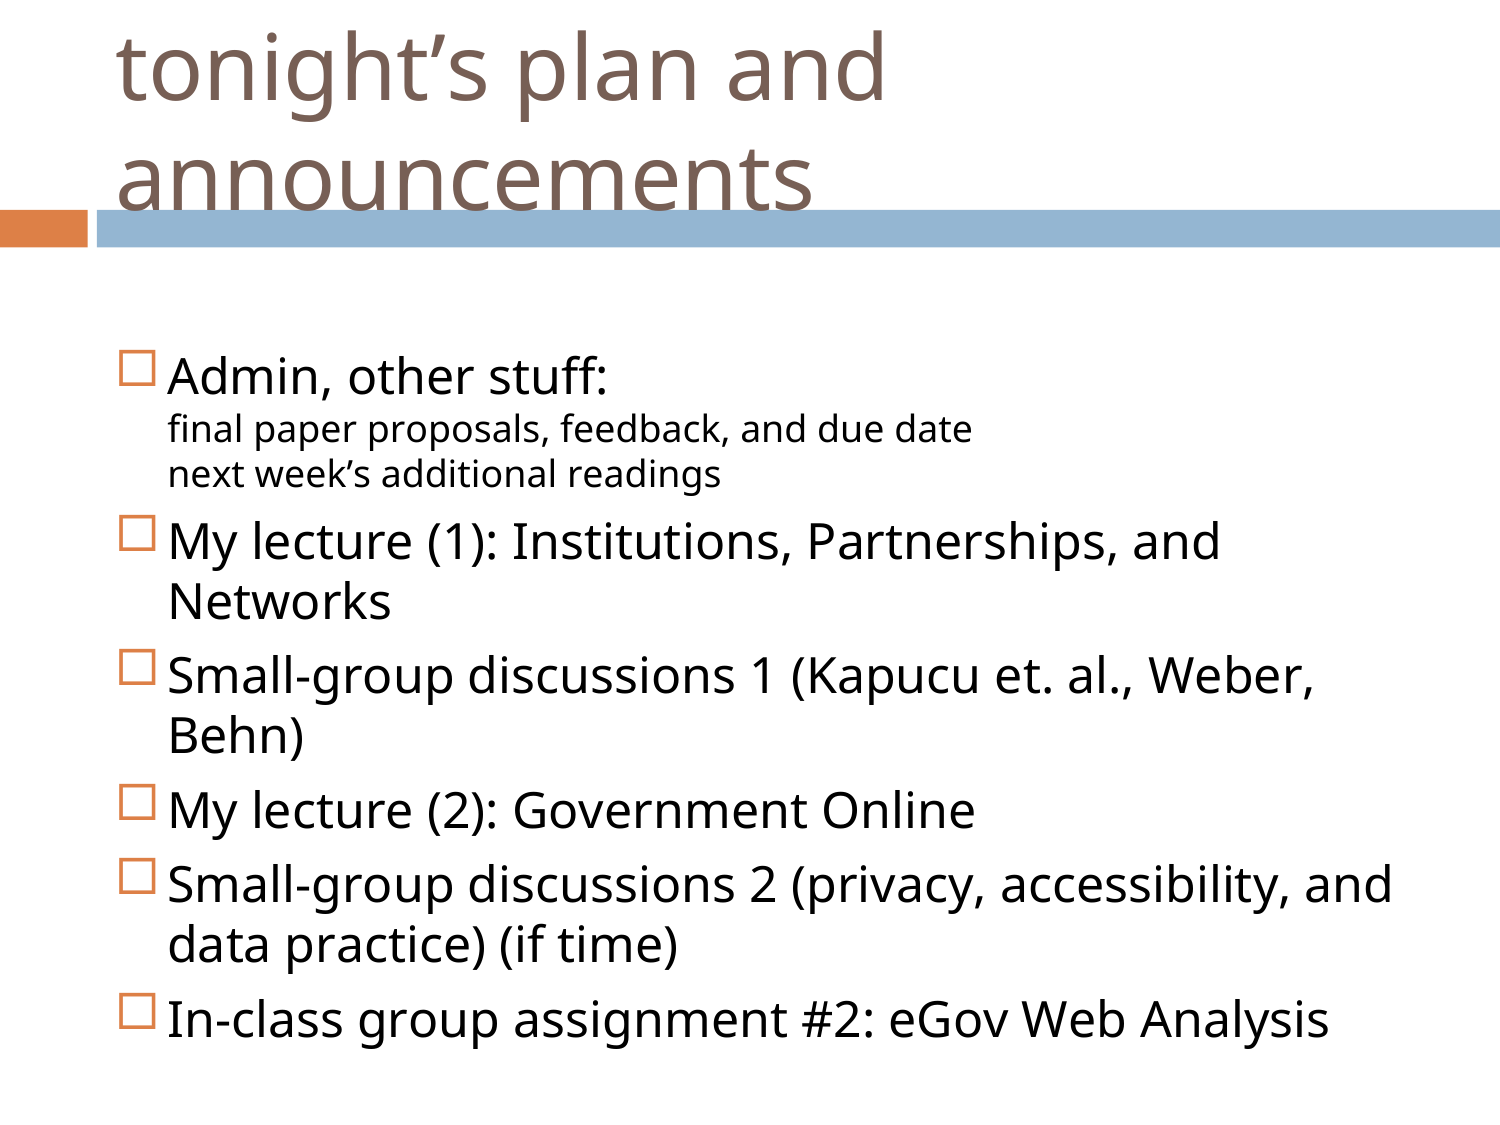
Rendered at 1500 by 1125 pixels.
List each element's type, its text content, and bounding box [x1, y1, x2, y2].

text_box Admin, other stuff: final paper proposals, feedback, and due date next week’s additional readings My lecture (1): Institutions, Partnerships, and Networks Small-group discussions 1 (Kapucu et. al., Weber, Behn) My lecture (2): Government Online Small-group discussions 2 (privacy, accessibility, and data practice) (if time) In-class group assignment #2: eGov Web Analysis [100, 262, 1439, 1001]
text_box tonight’s plan and announcements [100, 1, 1439, 237]
